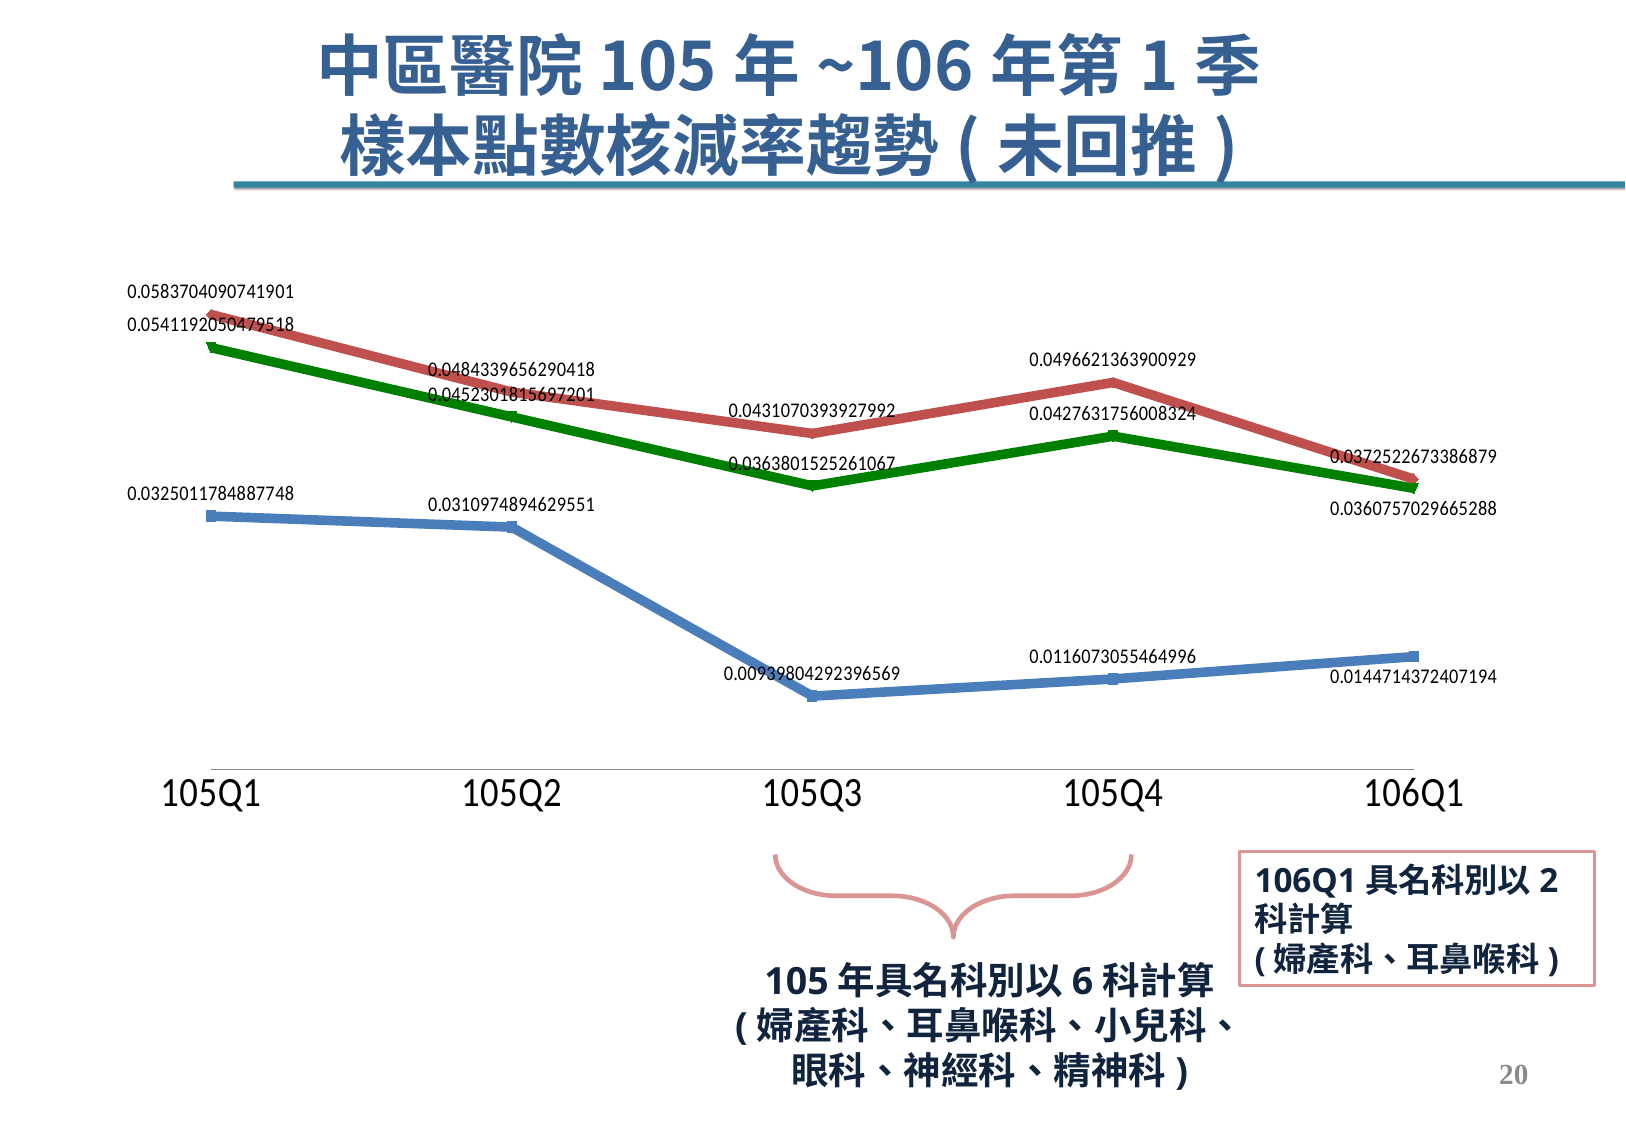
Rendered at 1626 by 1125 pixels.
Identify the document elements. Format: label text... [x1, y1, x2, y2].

slide_number <編號> [1164, 1042, 1544, 1103]
text_box 105年具名科別以6科計算 (婦產科、耳鼻喉科、小兒科、眼科、神經科、精神科) [706, 949, 1274, 1100]
title 中區醫院105年~106年第1季 樣本點數核減率趨勢(未回推) [21, 27, 1557, 179]
chart [127, 223, 1498, 850]
text_box 106Q1具名科別以2科計算 (婦產科、耳鼻喉科) [1239, 851, 1595, 986]
